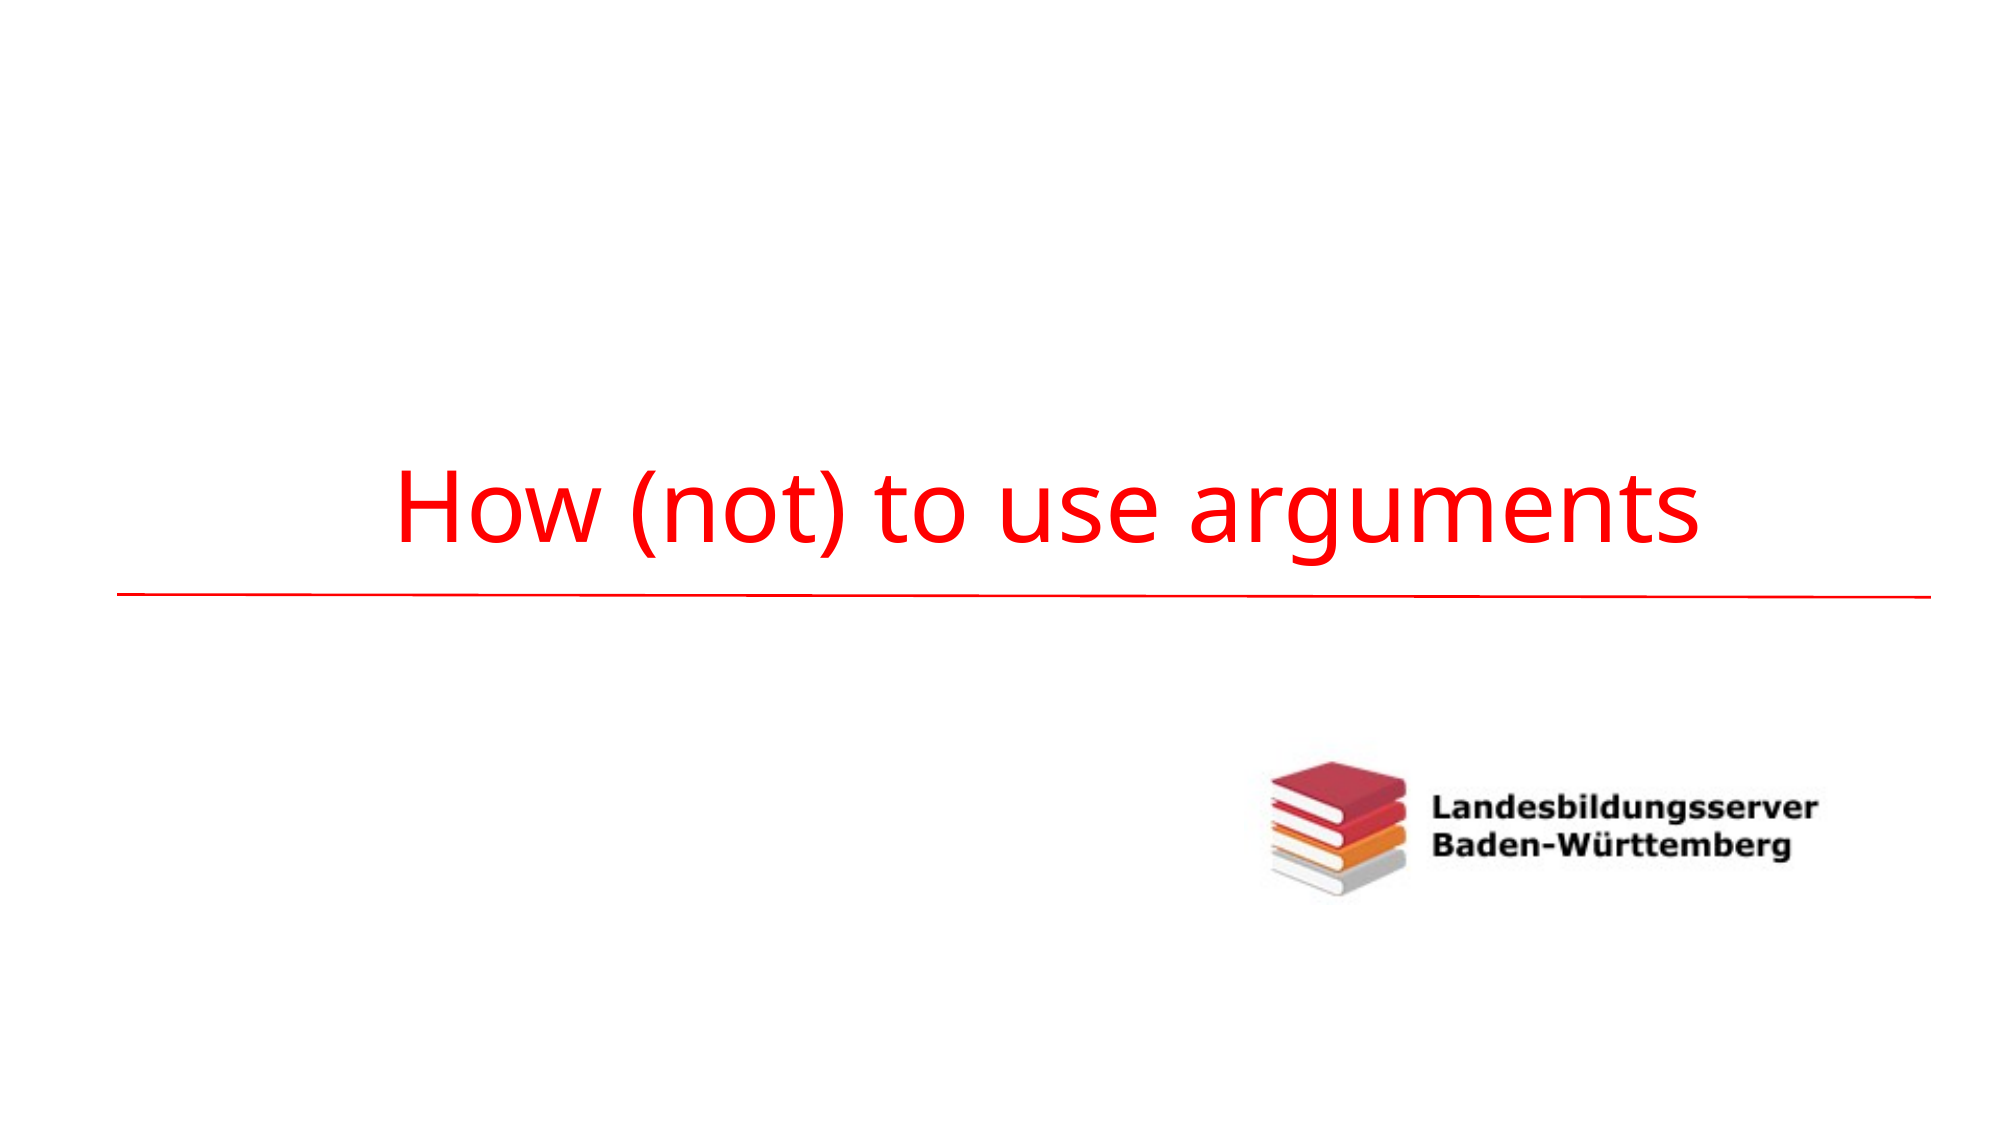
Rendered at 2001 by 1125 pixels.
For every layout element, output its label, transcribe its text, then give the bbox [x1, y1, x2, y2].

text_box How (not) to use arguments [377, 435, 1719, 570]
picture [1244, 737, 1832, 905]
